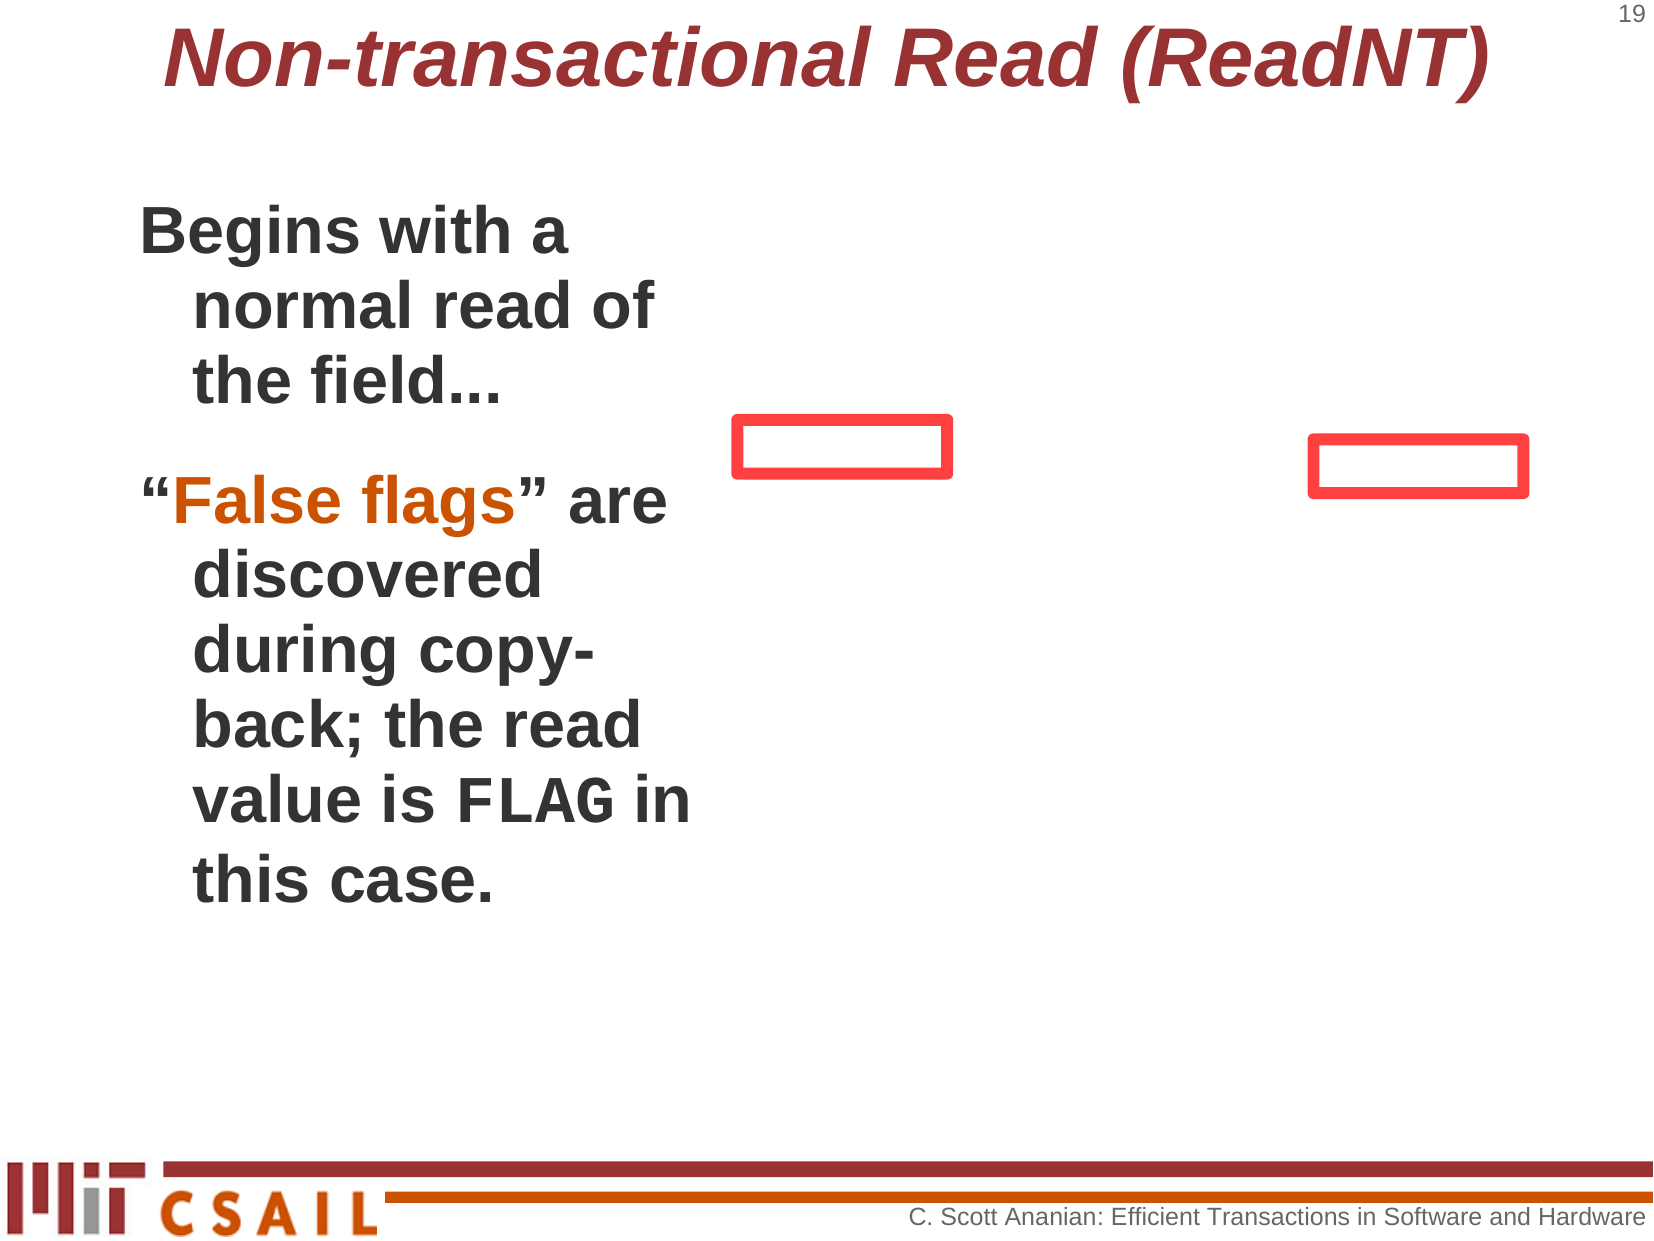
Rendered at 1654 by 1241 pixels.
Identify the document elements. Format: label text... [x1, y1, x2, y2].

list Begins with a normal read of the field... “False flags” are discovered during copy-back; the read value is FLAG in this case. [121, 193, 701, 1133]
picture [743, 110, 1653, 1130]
picture [744, 426, 941, 467]
title Non-transactional Read (ReadNT) [121, 0, 1534, 115]
picture [0, 1155, 377, 1237]
